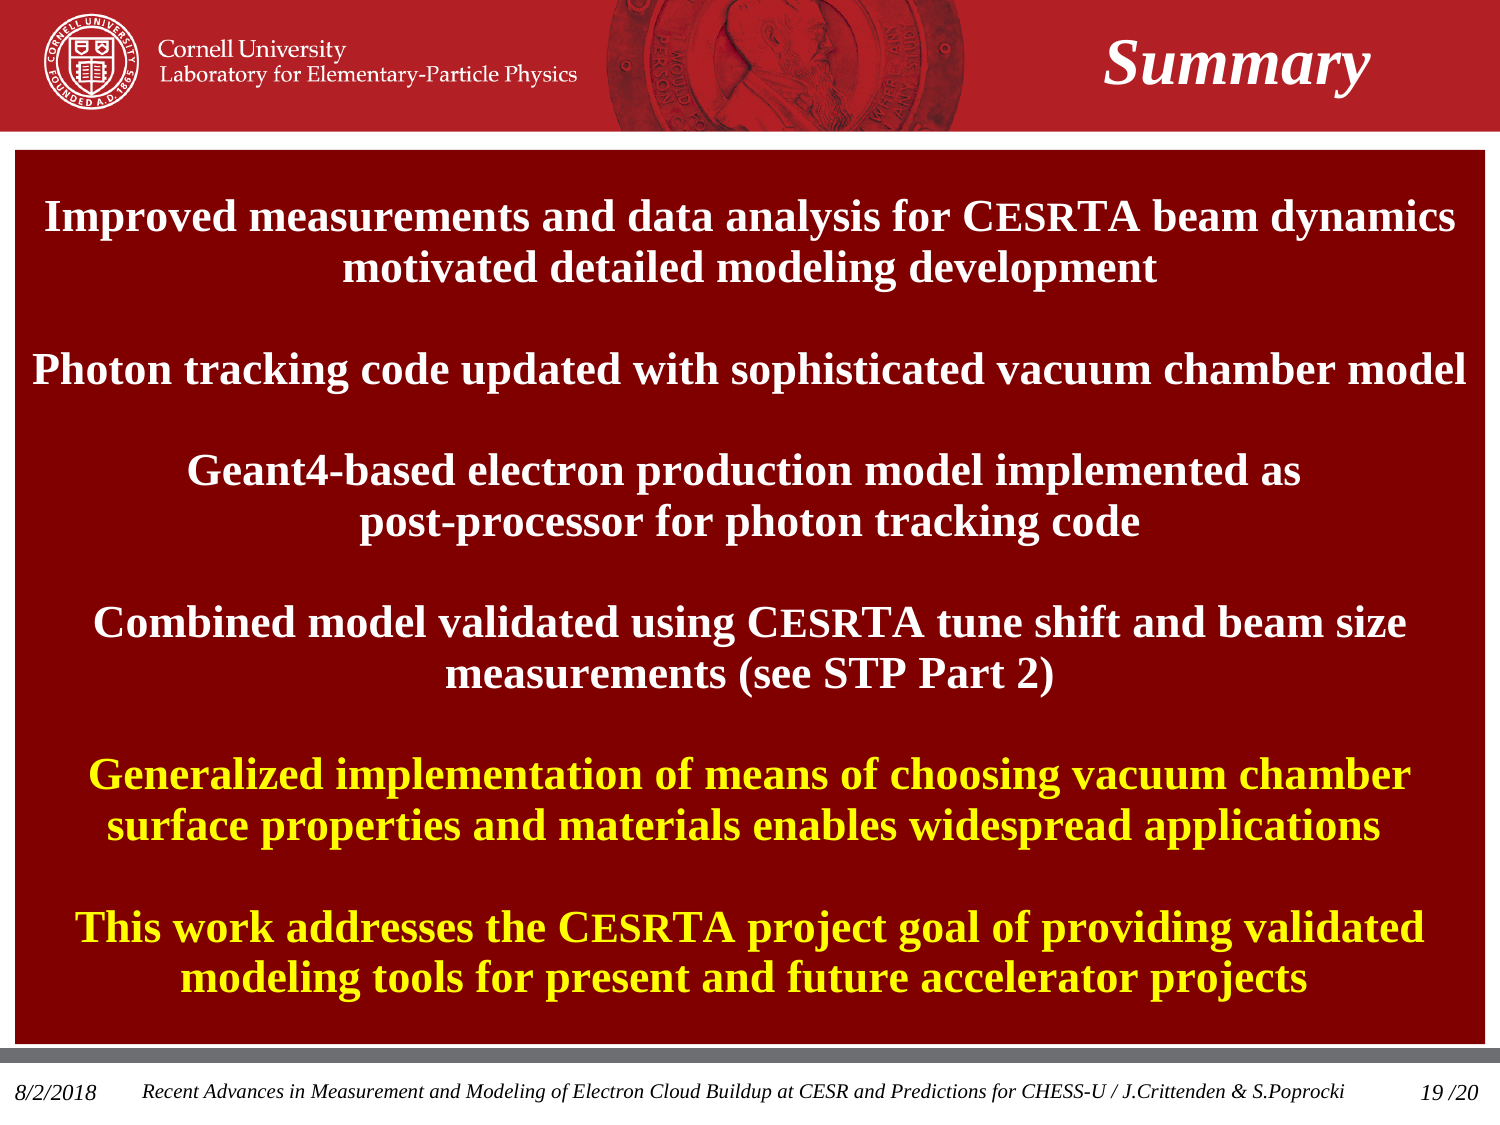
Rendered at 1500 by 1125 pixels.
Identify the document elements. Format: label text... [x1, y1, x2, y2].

text_box Improved measurements and data analysis for CESRTA beam dynamics motivated detailed modeling development Photon tracking code updated with sophisticated vacuum chamber model Geant4-based electron production model implemented as post-processor for photon tracking code Combined model validated using CESRTA tune shift and beam size measurements (see STP Part 2) Generalized implementation of means of choosing vacuum chamber surface properties and materials enables widespread applications This work addresses the CESRTA project goal of providing validated modeling tools for present and future accelerator projects [15, 149, 1486, 1045]
title Summary [975, 4, 1500, 121]
picture [0, 0, 1500, 132]
